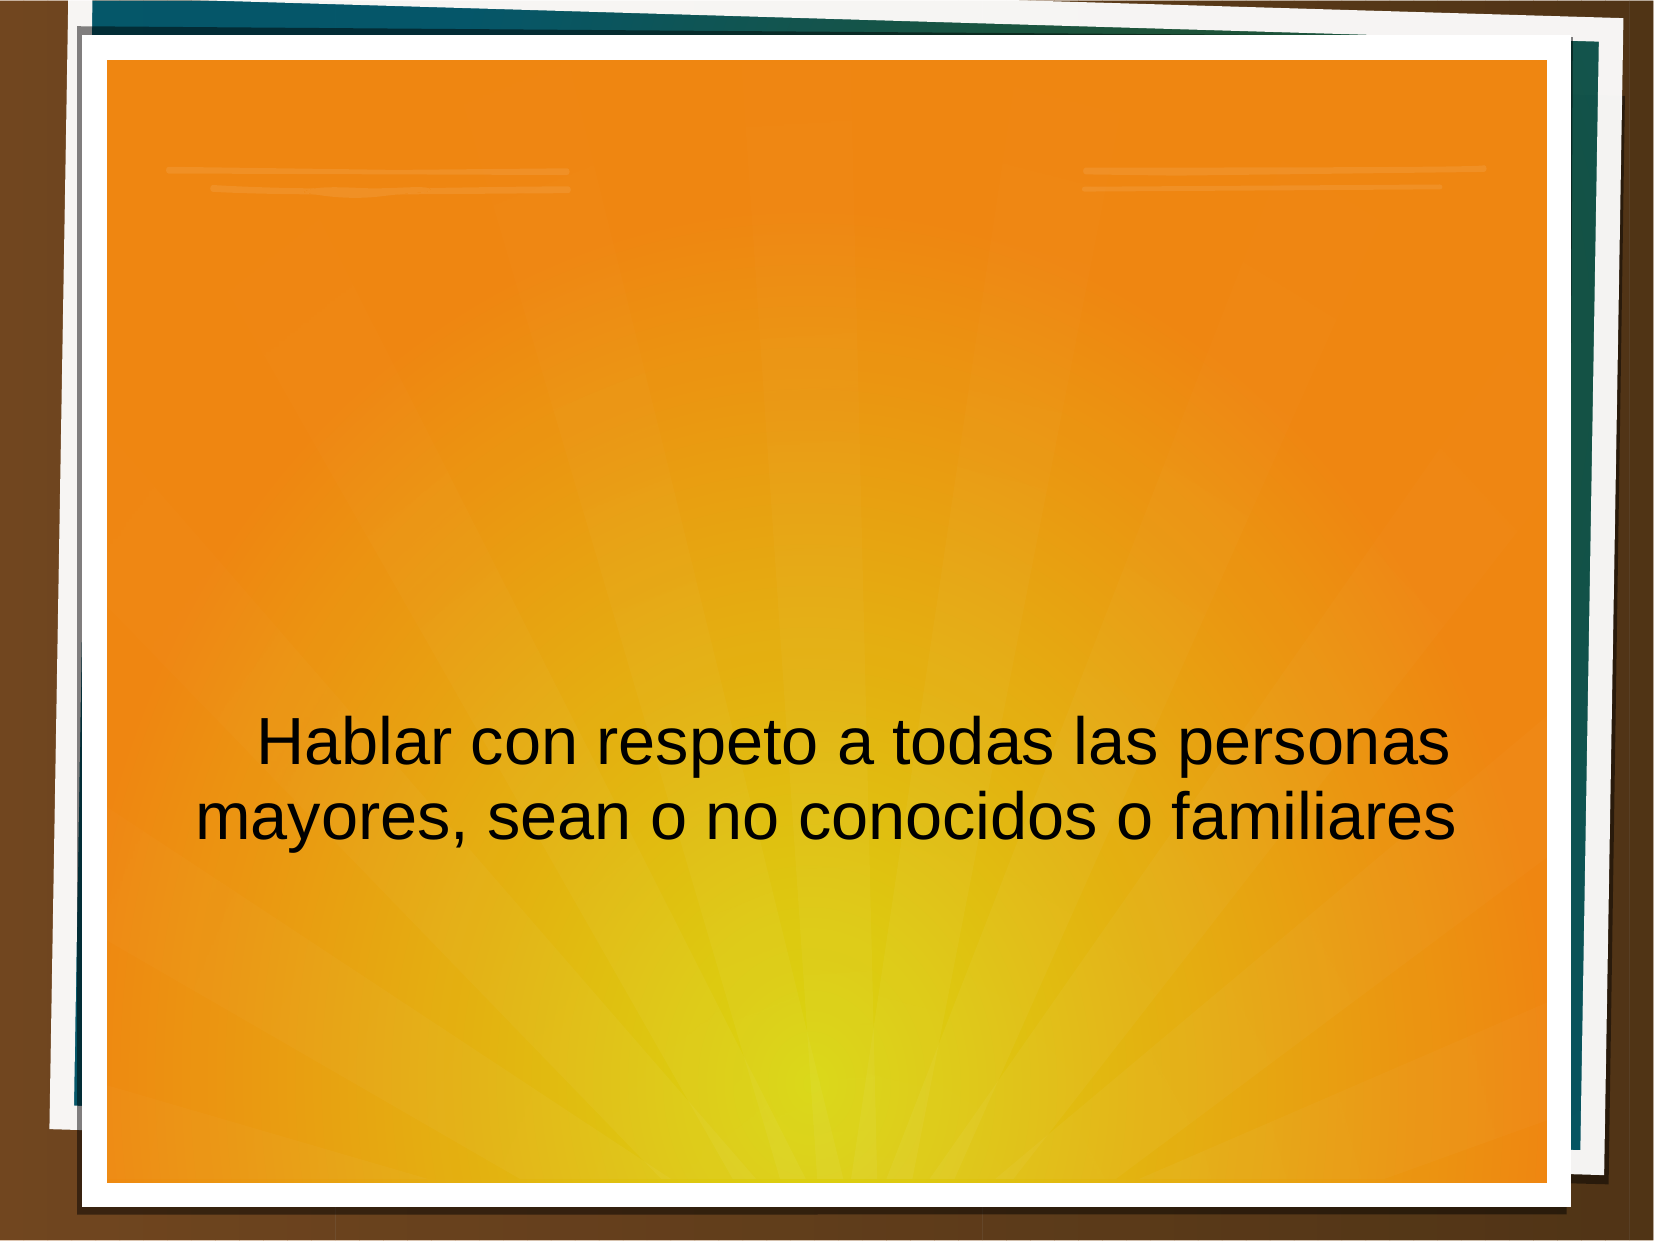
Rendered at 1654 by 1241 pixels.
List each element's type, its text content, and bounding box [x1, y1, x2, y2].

subtitle Hablar con respeto a todas las personas mayores, sean o no conocidos o familiares [162, 299, 1492, 1241]
